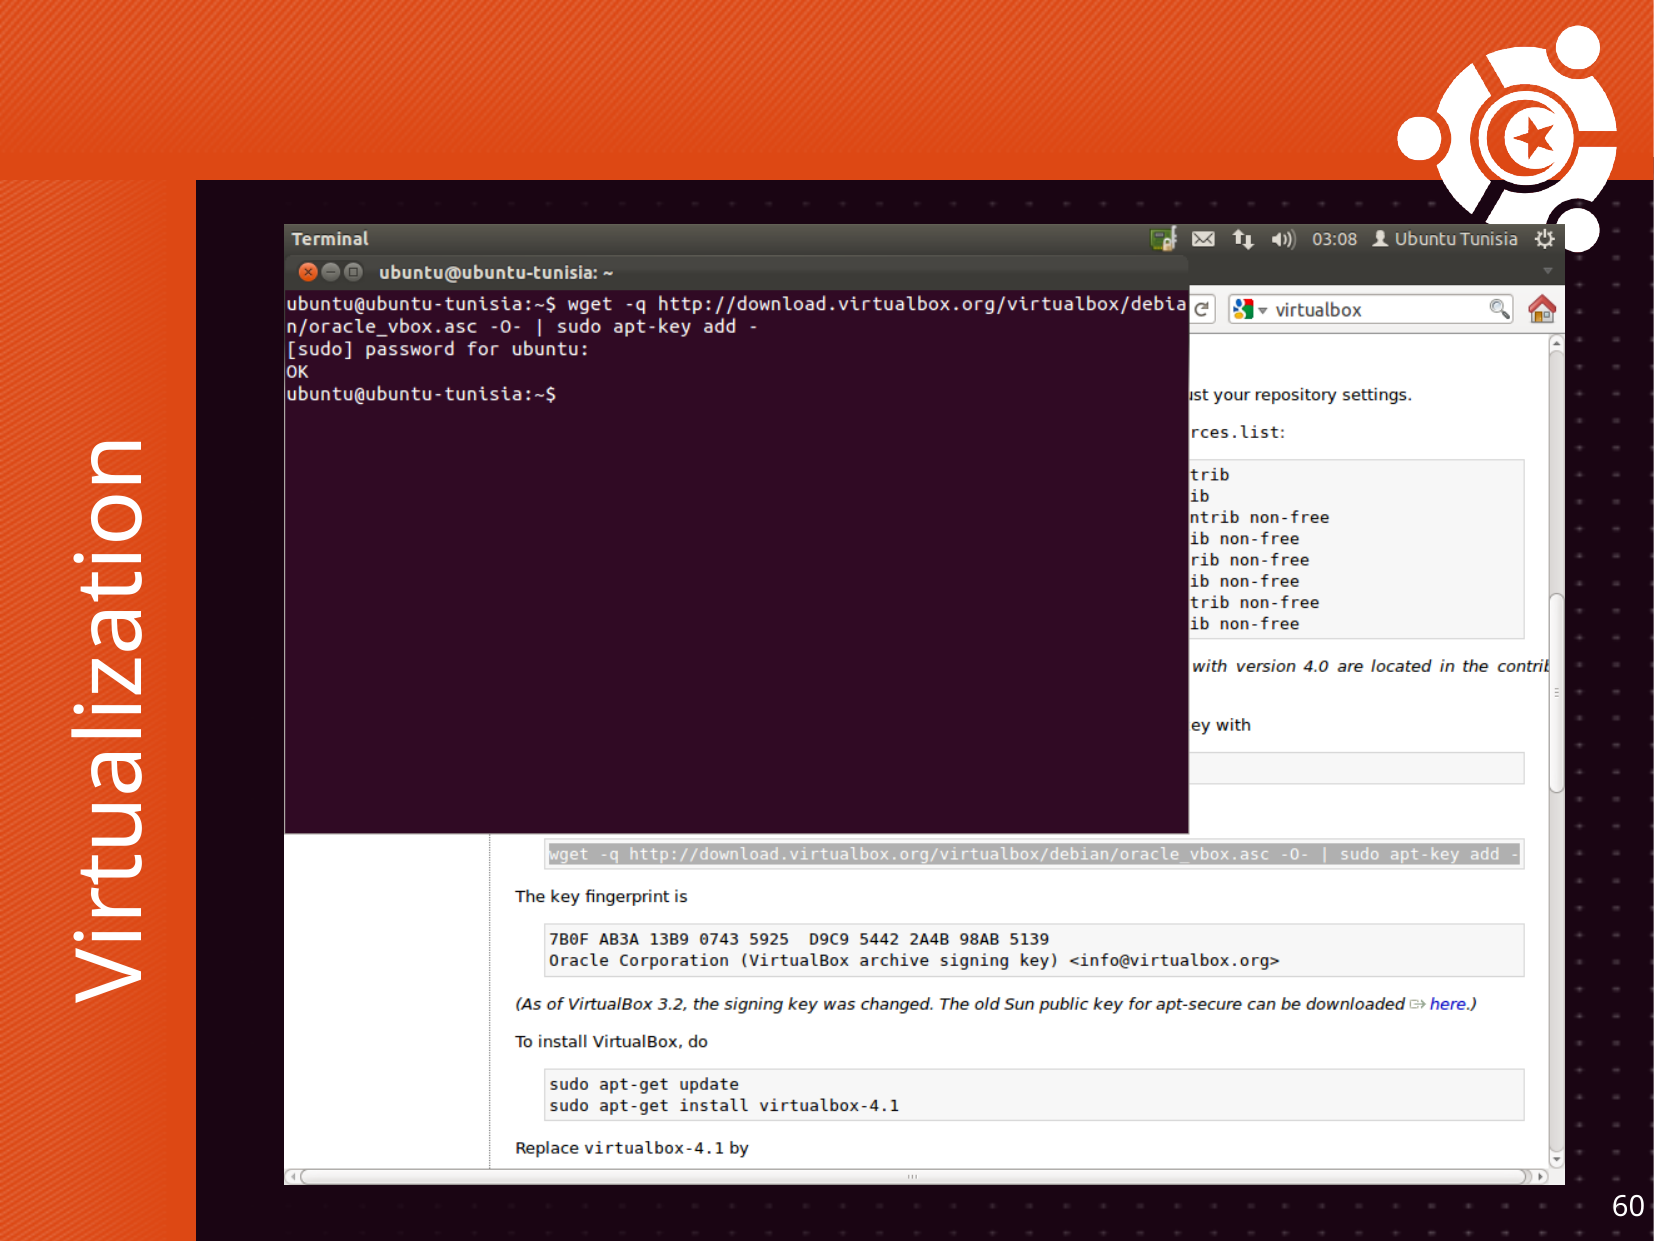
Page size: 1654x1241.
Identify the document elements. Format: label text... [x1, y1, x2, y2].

title Virtualization [17, 210, 196, 1229]
picture [0, 0, 1654, 1241]
